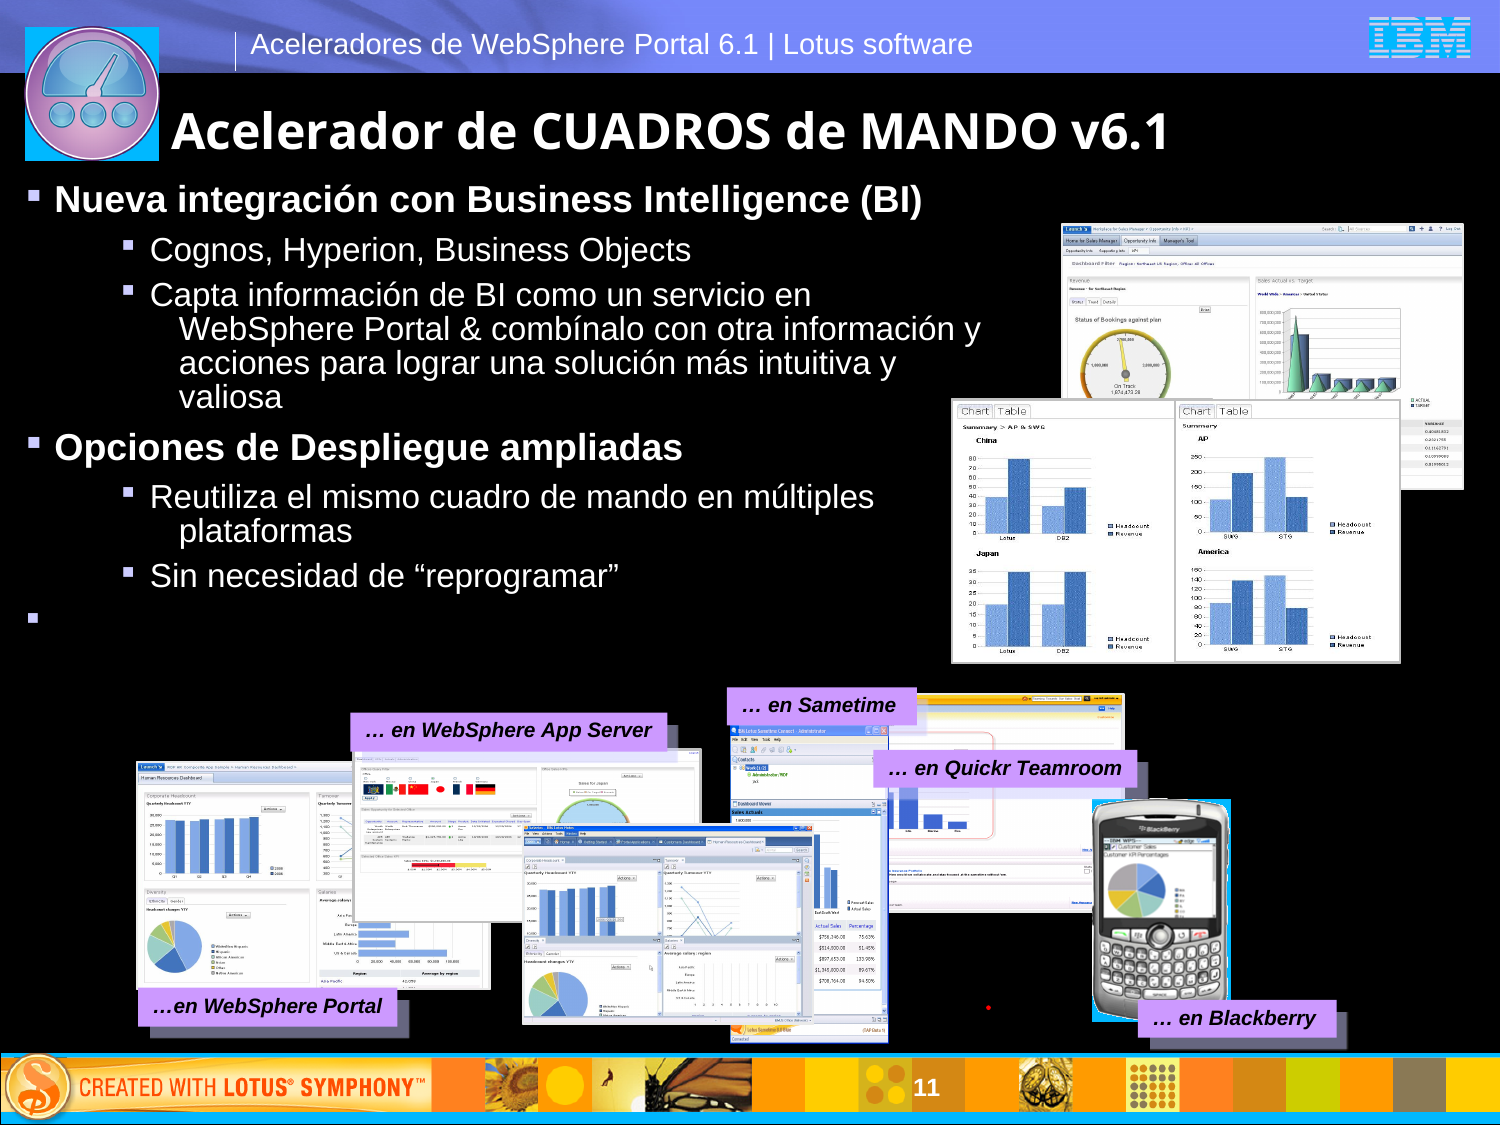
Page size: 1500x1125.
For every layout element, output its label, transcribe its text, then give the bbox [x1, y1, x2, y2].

picture [0, 0, 1500, 161]
picture [1, 1053, 1500, 1119]
picture [355, 751, 699, 921]
text_box … en WebSphere App Server [350, 712, 668, 752]
text_box … en Quickr Teamroom [873, 749, 1138, 788]
text_box … en Lotus Note 8 [512, 1022, 726, 1062]
text_box …en WebSphere Portal [138, 987, 398, 1027]
picture [953, 401, 1174, 662]
picture [1063, 226, 1462, 488]
picture [524, 826, 812, 1022]
text_box Acelerador de CUADROS de MANDO v6.1 [156, 91, 1472, 215]
text_box Nueva integración con Business Intelligence (BI) Cognos, Hyperion, Business Objects Capta información de BI como un servicio en WebSphere Portal & combínalo con otra información y acciones para lograr una solución más intuitiva y valiosa Opciones de Despliegue ampliadas Reutiliza el mismo cuadro de mando en múltiples plataformas Sin necesidad de “reprogramar” [10, 128, 1006, 682]
picture [138, 763, 488, 988]
picture [730, 695, 1229, 1044]
text_box … en Blackberry [1137, 999, 1337, 1038]
text_box … en Sametime [726, 687, 917, 726]
picture [1176, 401, 1399, 661]
